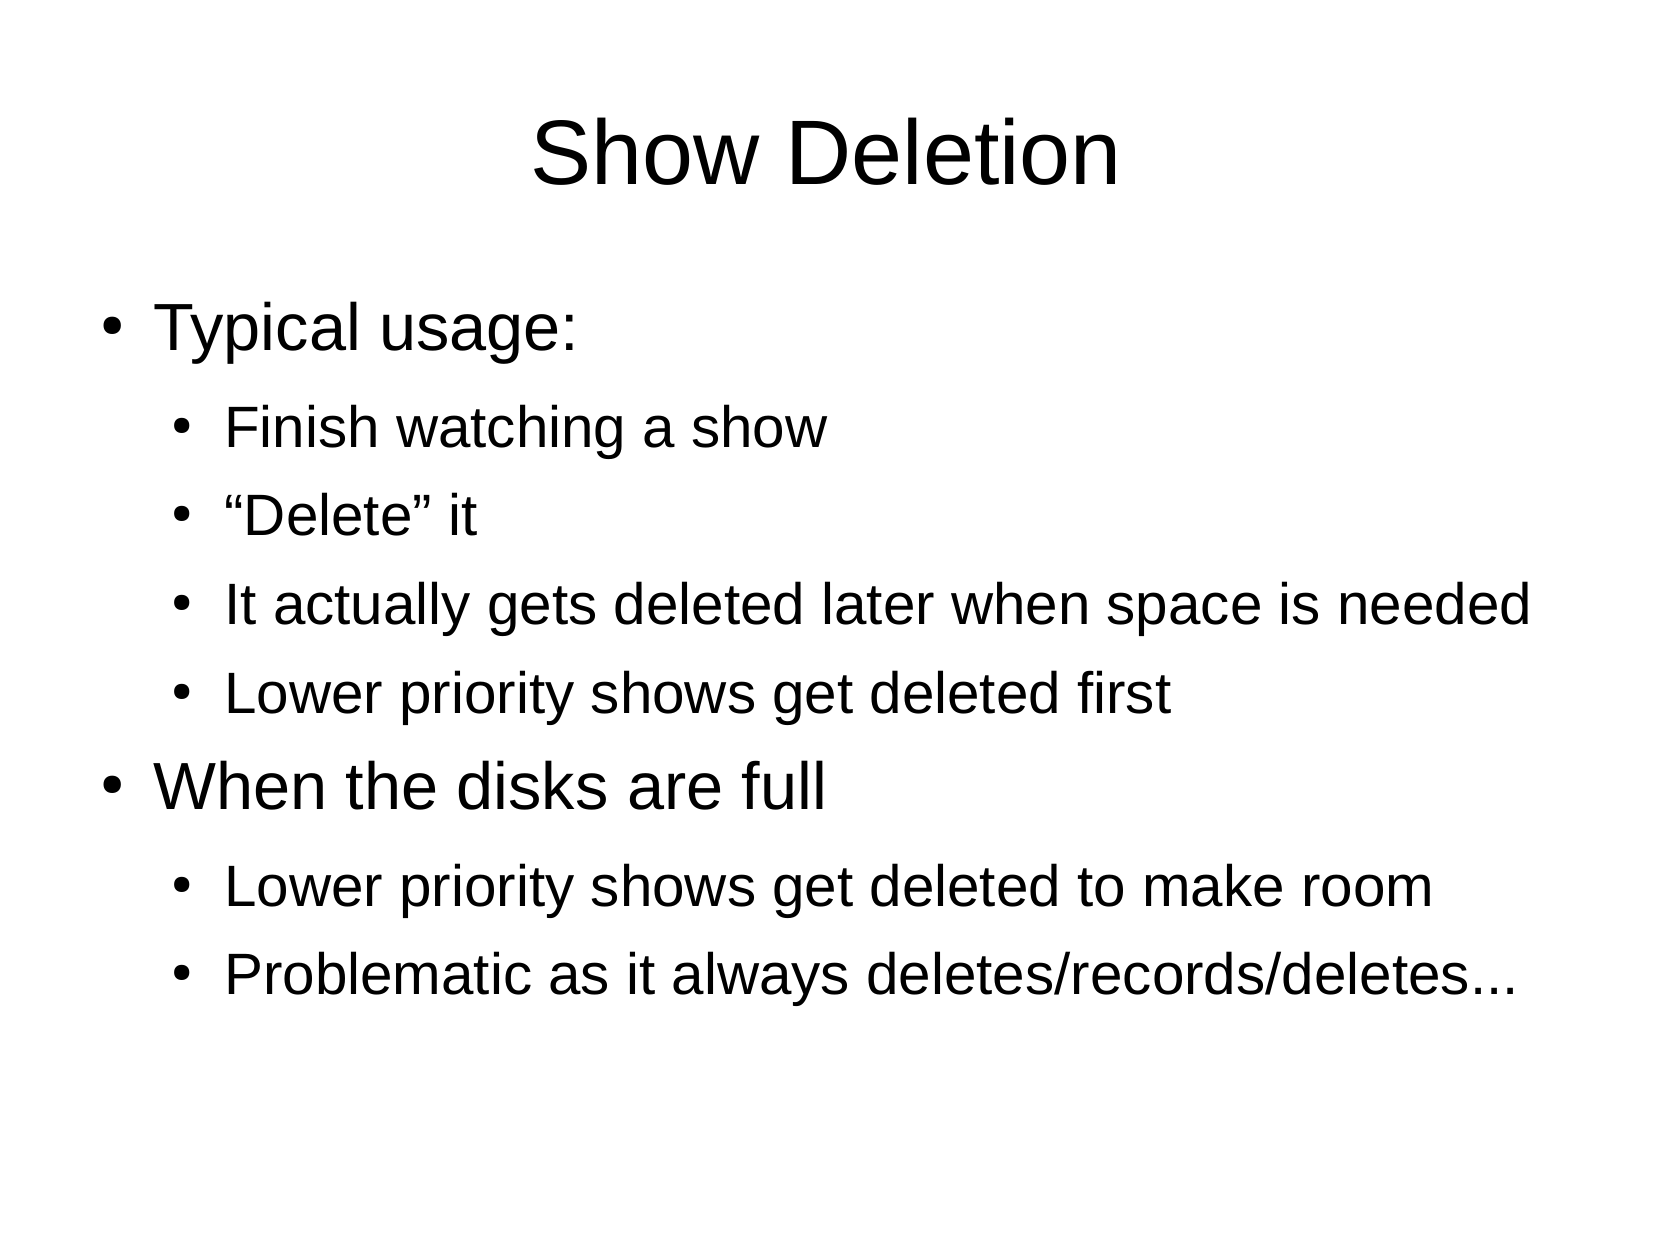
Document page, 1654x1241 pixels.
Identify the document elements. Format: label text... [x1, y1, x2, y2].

title Show Deletion [82, 49, 1571, 257]
list Typical usage: Finish watching a show “Delete” it It actually gets deleted later when space is needed Lower priority shows get deleted first When the disks are full Lower priority shows get deleted to make room Problematic as it always deletes/records/deletes... [82, 290, 1571, 1109]
